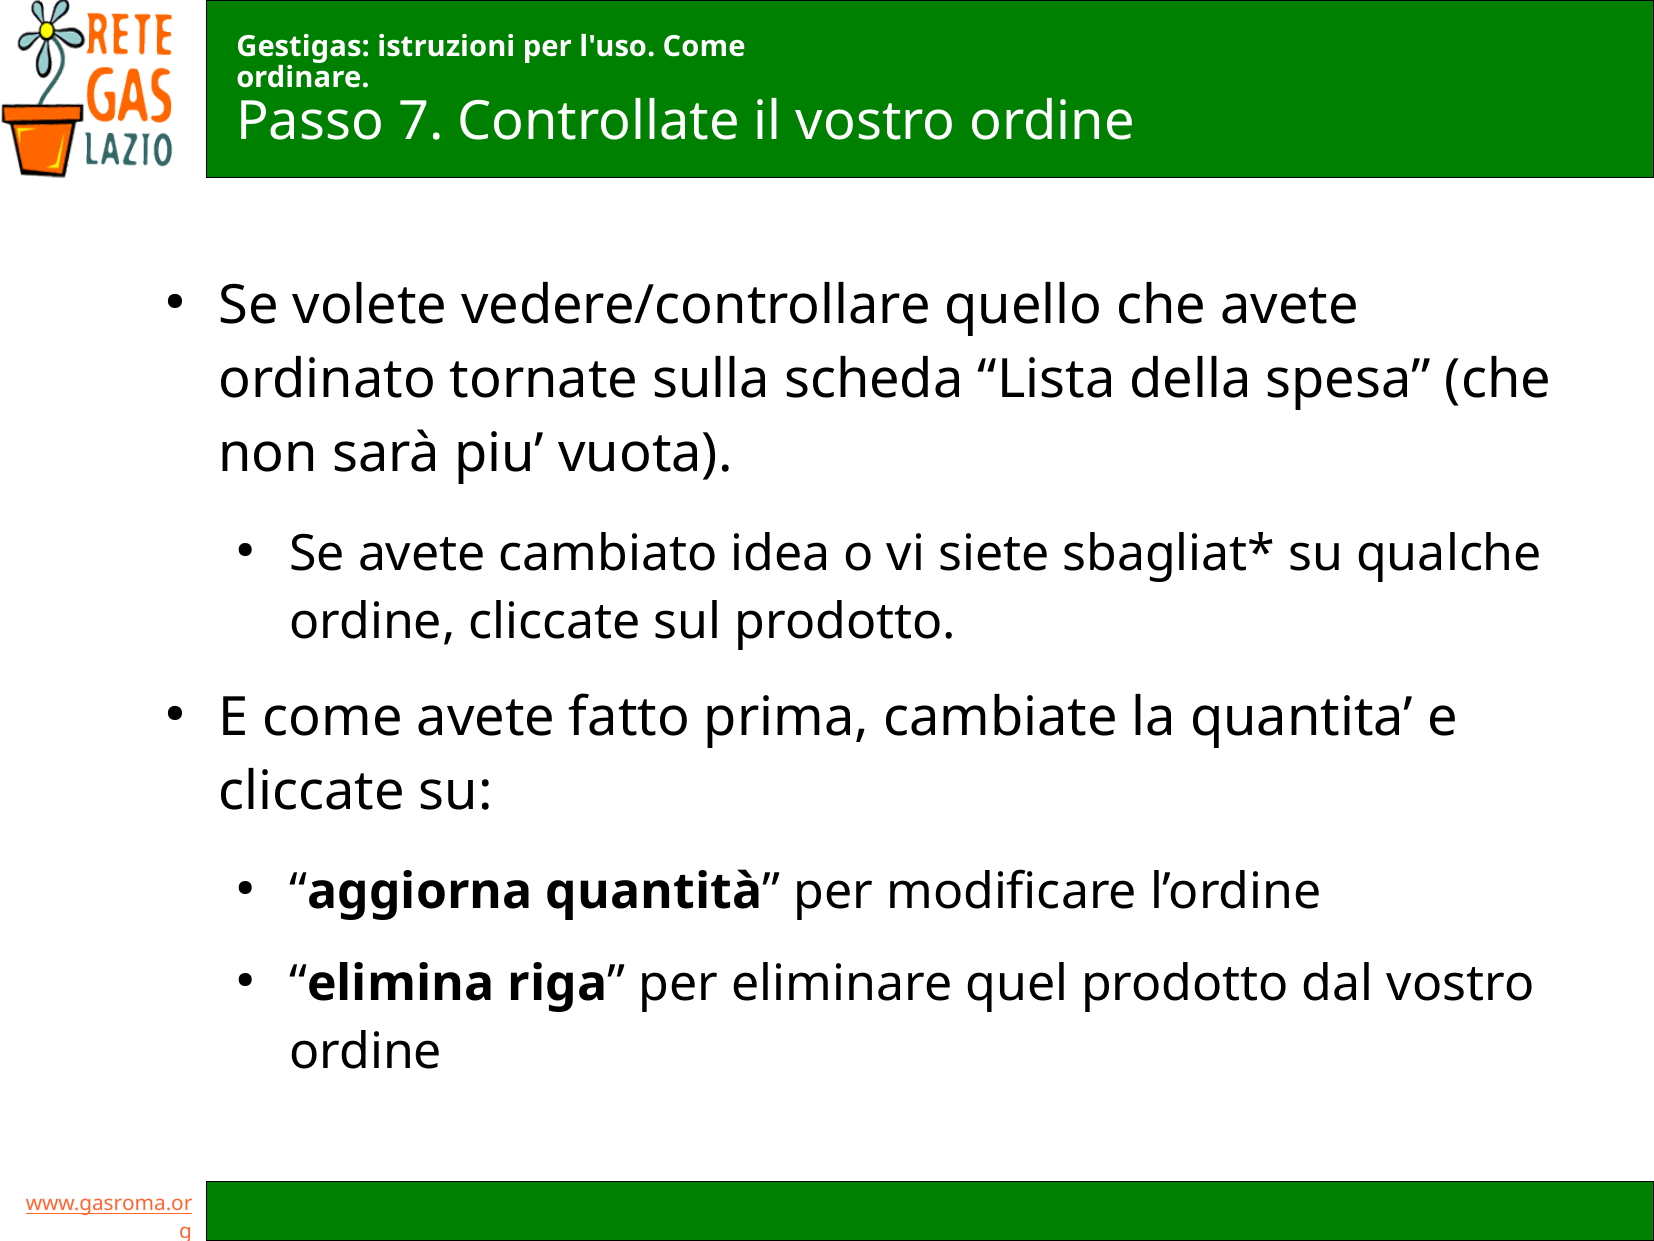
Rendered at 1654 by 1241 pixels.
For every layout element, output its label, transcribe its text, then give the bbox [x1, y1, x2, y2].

title Passo 7. Controllate il vostro ordine [236, 59, 1577, 178]
picture [0, 0, 178, 178]
list Se volete vedere/controllare quello che avete ordinato tornate sulla scheda “Lista della spesa” (che non sarà piu’ vuota). Se avete cambiato idea o vi siete sbagliat* su qualche ordine, cliccate sul prodotto. E come avete fatto prima, cambiate la quantita’ e cliccate su: “aggiorna quantità” per modificare l’ordine “elimina riga” per eliminare quel prodotto dal vostro ordine [147, 265, 1571, 1094]
